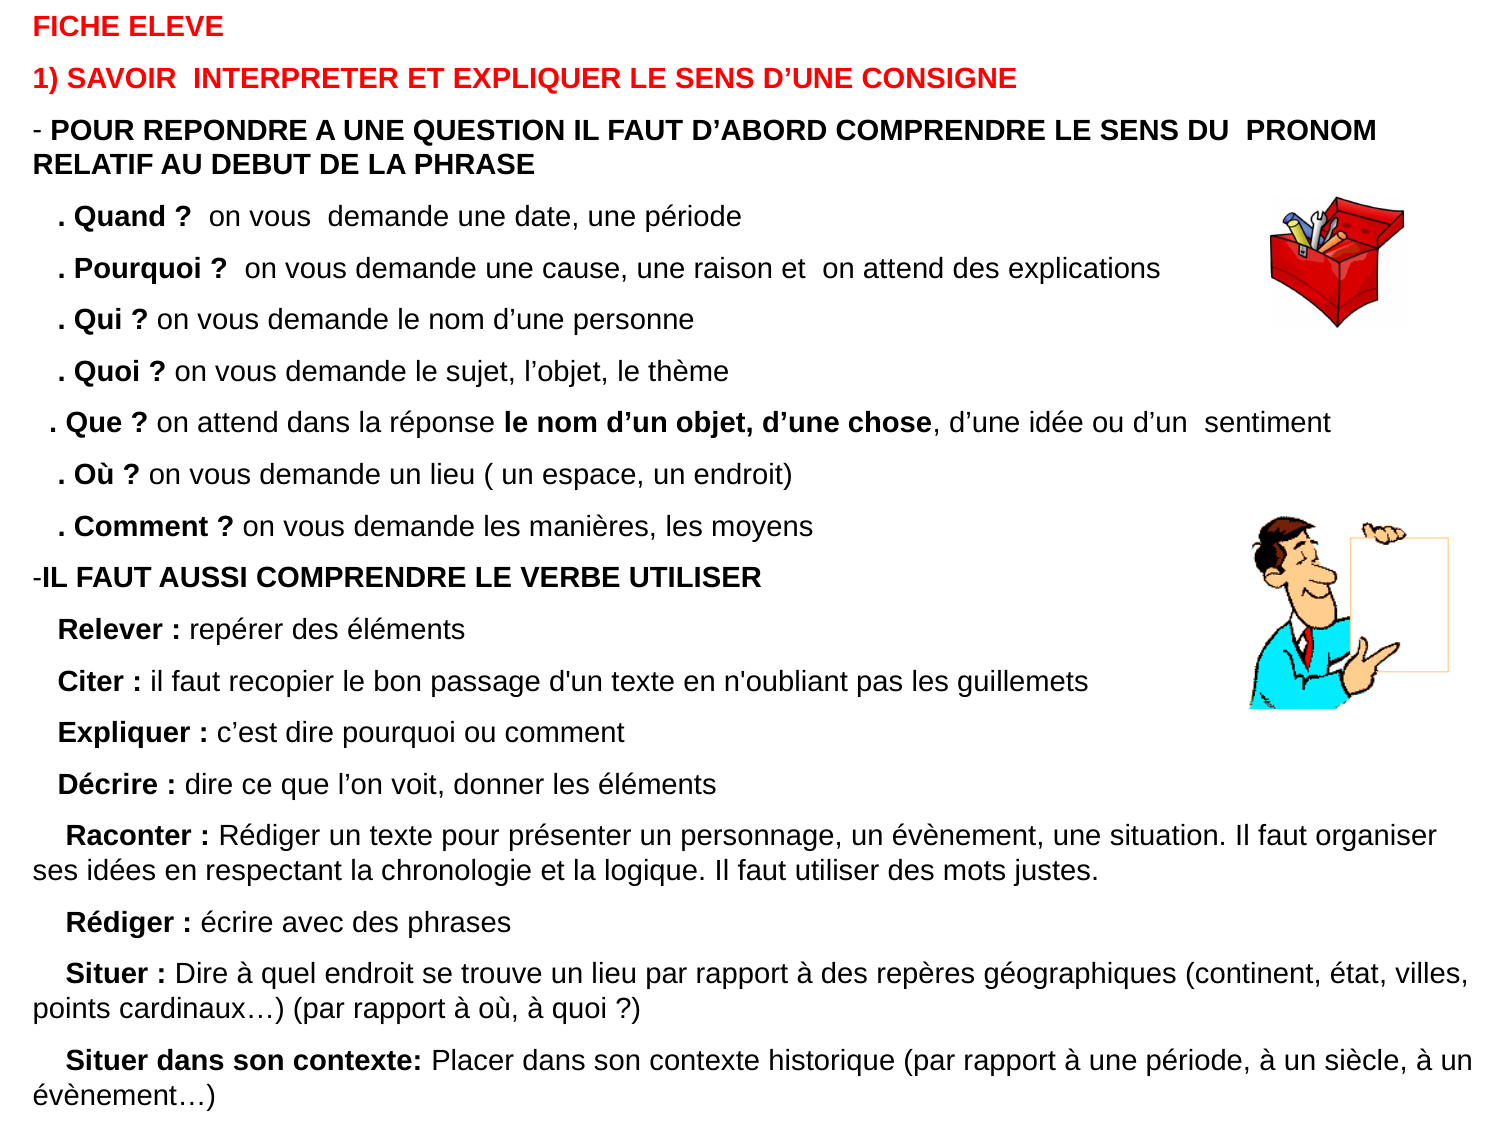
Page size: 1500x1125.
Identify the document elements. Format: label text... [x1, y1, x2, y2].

text_box FICHE ELEVE 1) SAVOIR INTERPRETER ET EXPLIQUER LE SENS D’UNE CONSIGNE POUR REPONDRE A UNE QUESTION IL FAUT D’ABORD COMPRENDRE LE SENS DU PRONOM RELATIF AU DEBUT DE LA PHRASE . Quand ? on vous demande une date, une période . Pourquoi ? on vous demande une cause, une raison et on attend des explications . Qui ? on vous demande le nom d’une personne . Quoi ? on vous demande le sujet, l’objet, le thème . Que ? on attend dans la réponse le nom d’un objet, d’une chose, d’une idée ou d’un sentiment . Où ? on vous demande un lieu ( un espace, un endroit) . Comment ? on vous demande les manières, les moyens IL FAUT AUSSI COMPRENDRE LE VERBE UTILISER Relever : repérer des éléments Citer : il faut recopier le bon passage d'un texte en n'oubliant pas les guillemets Expliquer : c’est dire pourquoi ou comment Décrire : dire ce que l’on voit, donner les éléments Raconter : Rédiger un texte pour présenter un personnage, un évènement, une situation. Il faut organiser ses idées en respectant la chronologie et la logique. Il faut utiliser des mots justes. Rédiger : écrire avec des phrases Situer : Dire à quel endroit se trouve un lieu par rapport à des repères géographiques (continent, état, villes, points cardinaux…) (par rapport à où, à quoi ?) Situer dans son contexte: Placer dans son contexte historique (par rapport à une période, à un siècle, à un évènement…) [17, 0, 1500, 1125]
picture [1269, 196, 1405, 328]
picture [1246, 515, 1457, 709]
